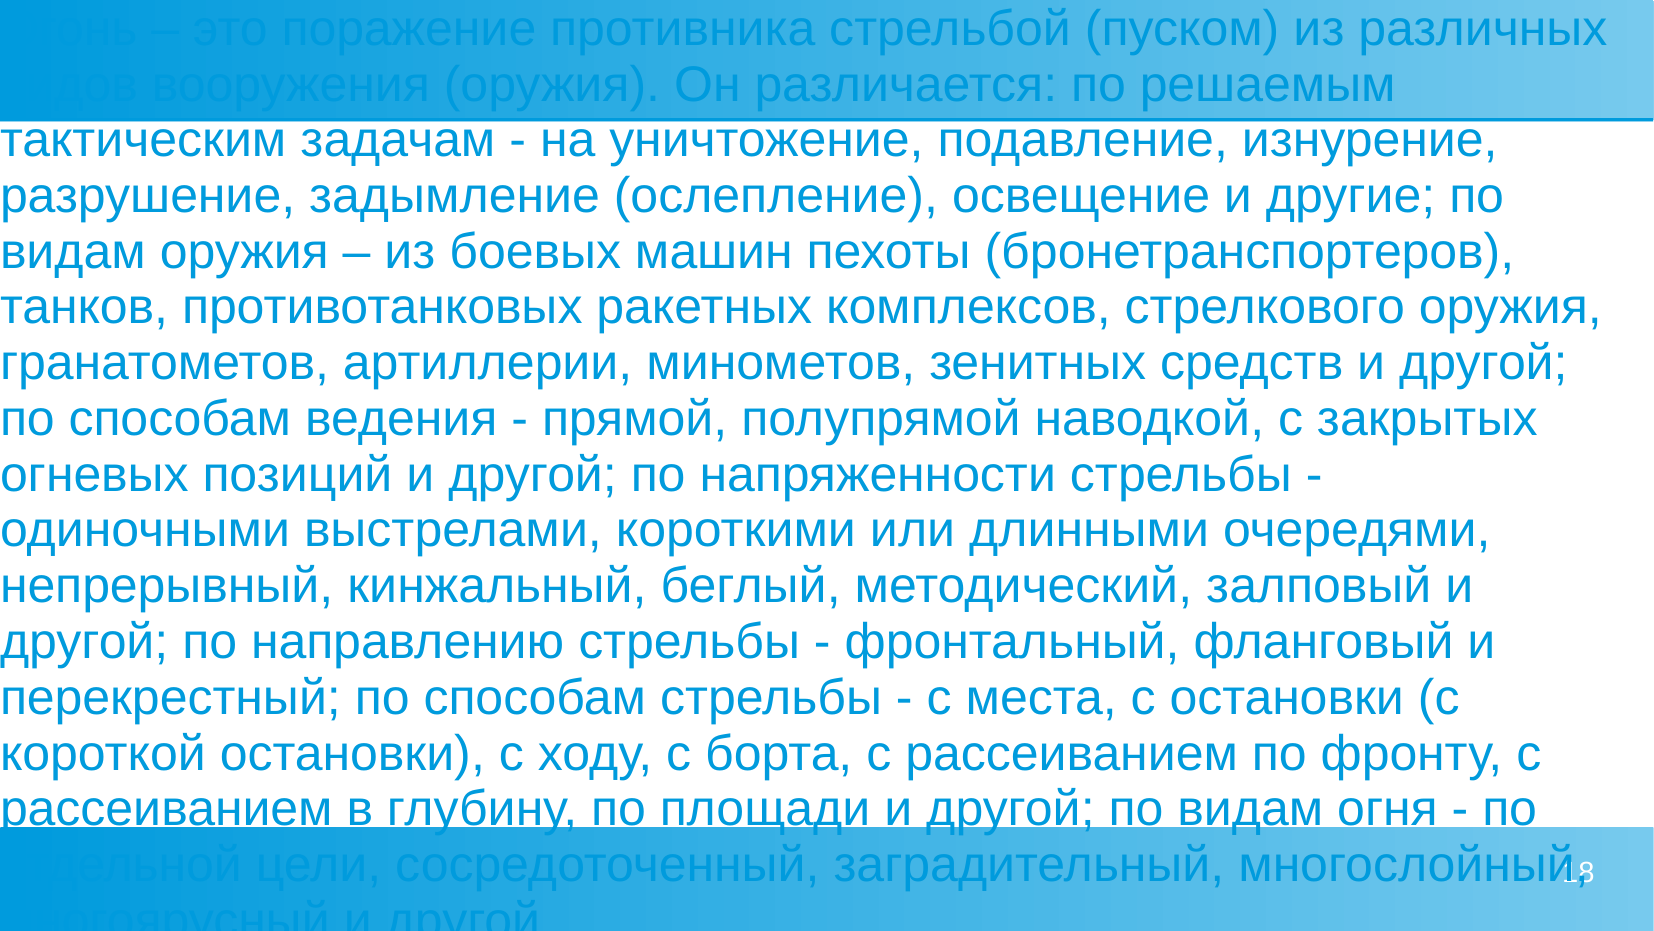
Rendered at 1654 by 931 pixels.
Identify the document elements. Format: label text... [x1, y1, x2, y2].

list Огонь – это поражение противника стрельбой (пуском) из различных видов вооружения (оружия). Он различается: по решаемым тактическим задачам - на уничтожение, подавление, изнурение, разрушение, задымление (ослепление), освещение и другие; по видам оружия – из боевых машин пехоты (бронетранспортеров), танков, противотанковых ракетных комплексов, стрелкового оружия, гранатометов, артиллерии, минометов, зенитных средств и другой; по способам ведения - прямой, полупрямой наводкой, с закрытых огневых позиций и другой; по напряженности стрельбы - одиночными выстрелами, короткими или длинными очередями, непрерывный, кинжальный, беглый, методический, залповый и другой; по направлению стрельбы - фронтальный, фланговый и перекрестный; по способам стрельбы - с места, с остановки (с короткой остановки), с ходу, с борта, с рассеиванием по фронту, с рассеиванием в глубину, по площади и другой; по видам огня - по отдельной цели, сосредоточенный, заградительный, многослойный, многоярусный и другой [0, 0, 1623, 749]
